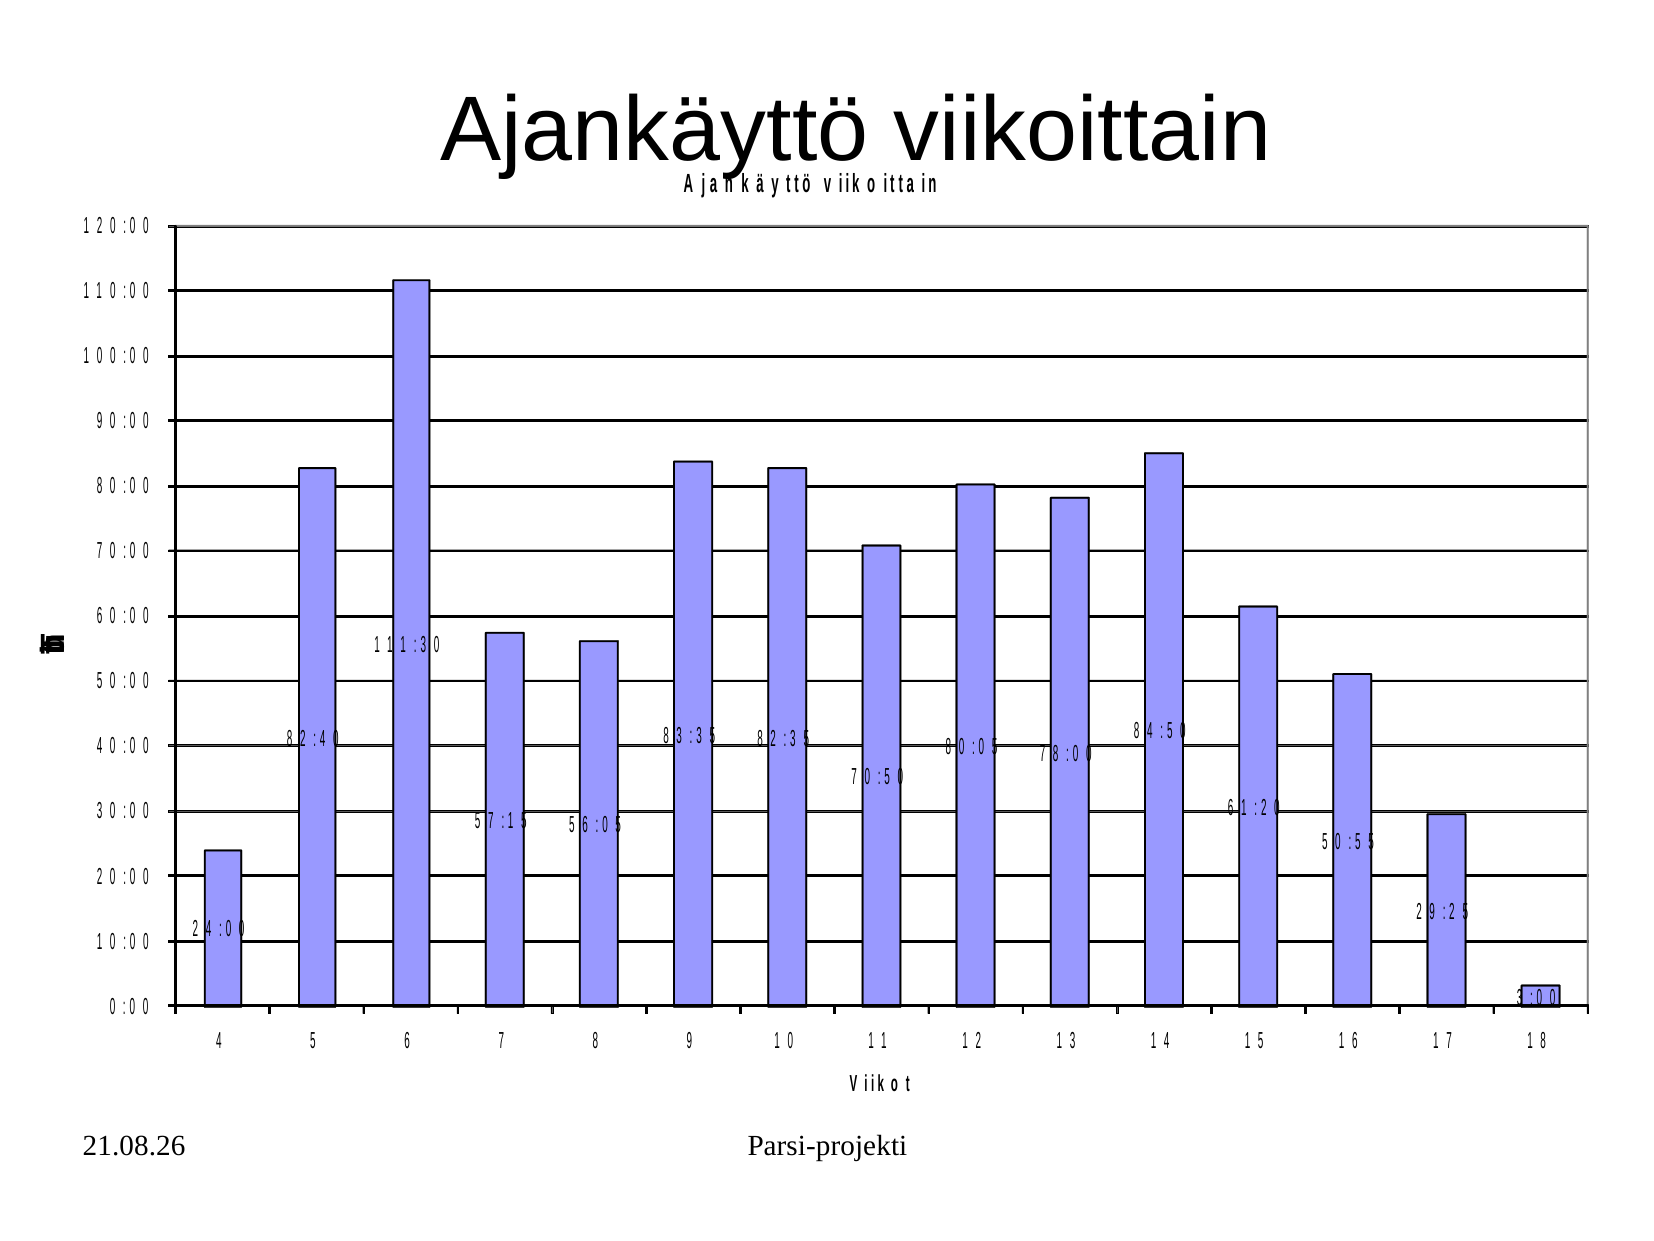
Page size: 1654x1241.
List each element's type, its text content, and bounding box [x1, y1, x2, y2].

picture [13, 150, 1613, 1124]
title Ajankäyttö viikoittain [112, 32, 1601, 150]
